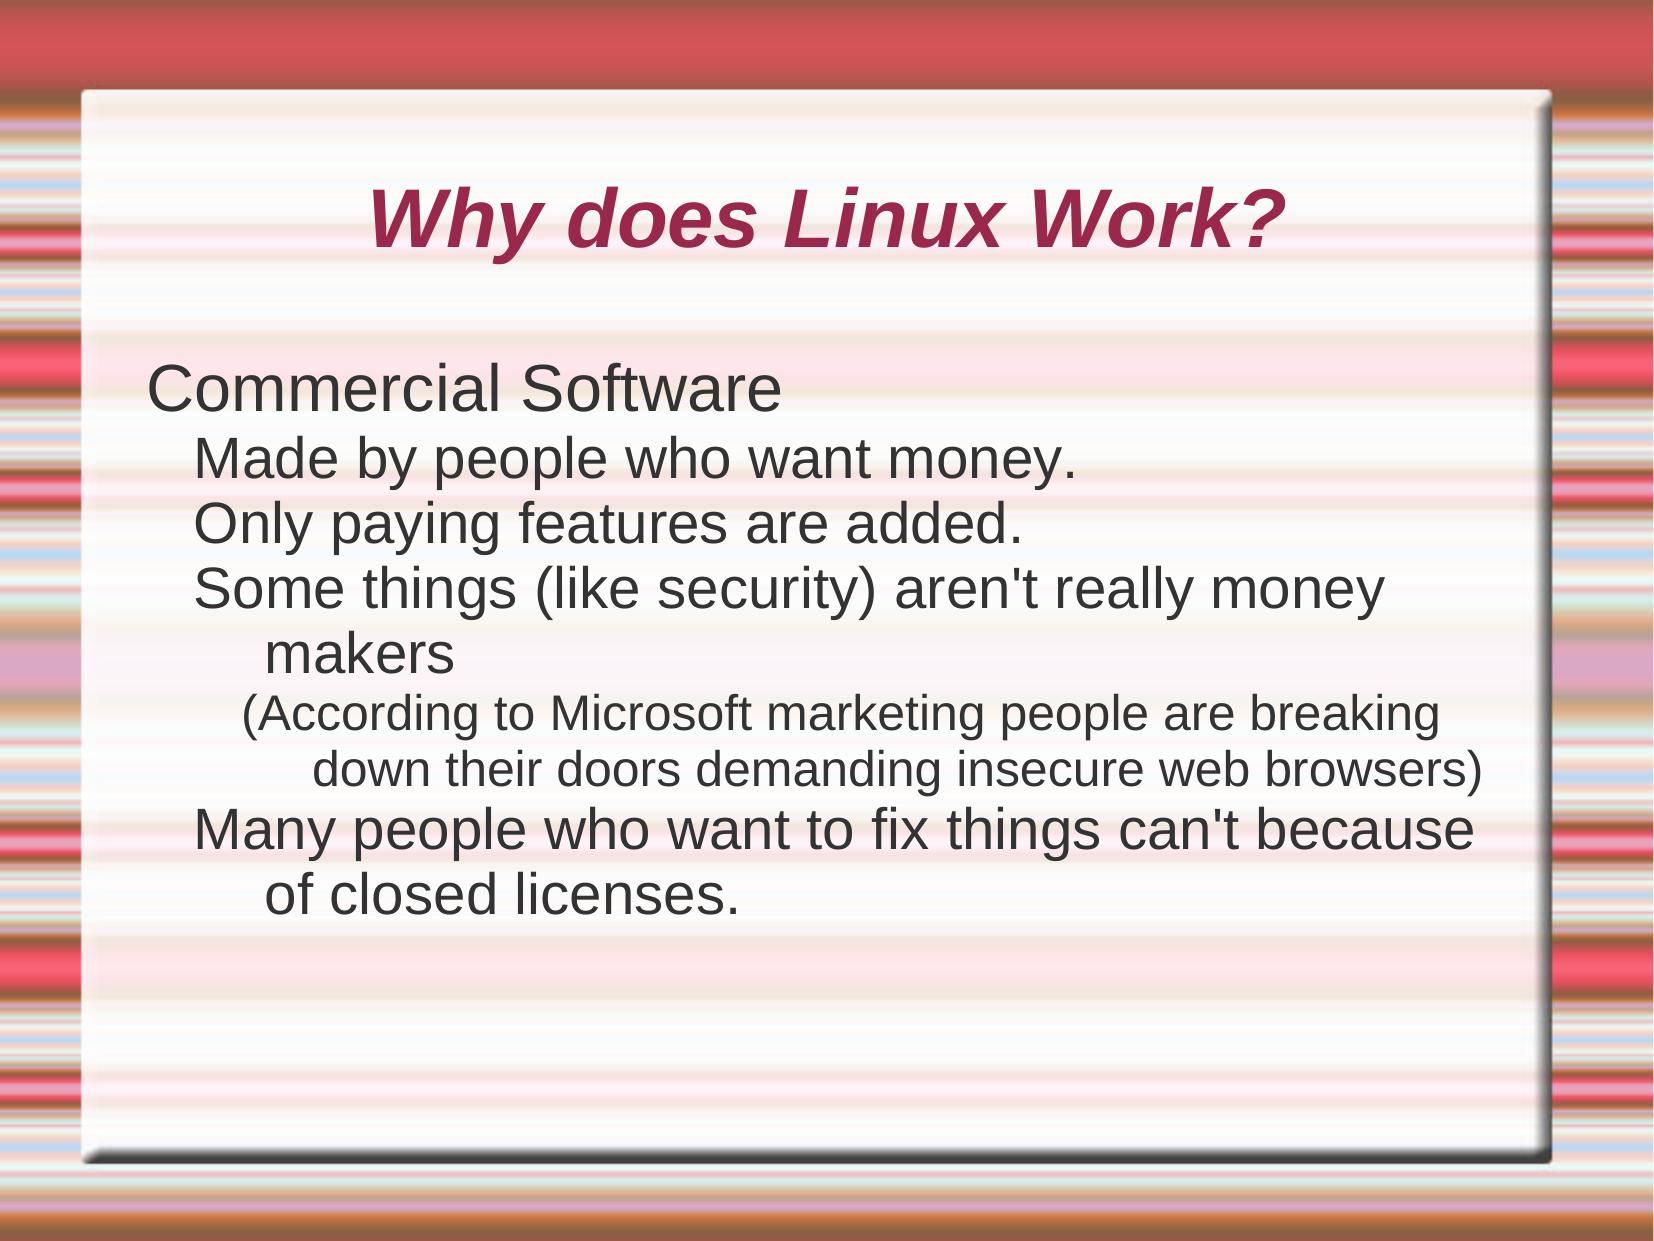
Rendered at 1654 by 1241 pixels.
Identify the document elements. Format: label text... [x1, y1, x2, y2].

list Commercial Software Made by people who want money. Only paying features are added. Some things (like security) aren't really money makers (According to Microsoft marketing people are breaking down their doors demanding insecure web browsers) Many people who want to fix things can't because of closed licenses. [134, 350, 1516, 1133]
picture [0, 0, 1654, 1241]
title Why does Linux Work? [121, 114, 1534, 322]
